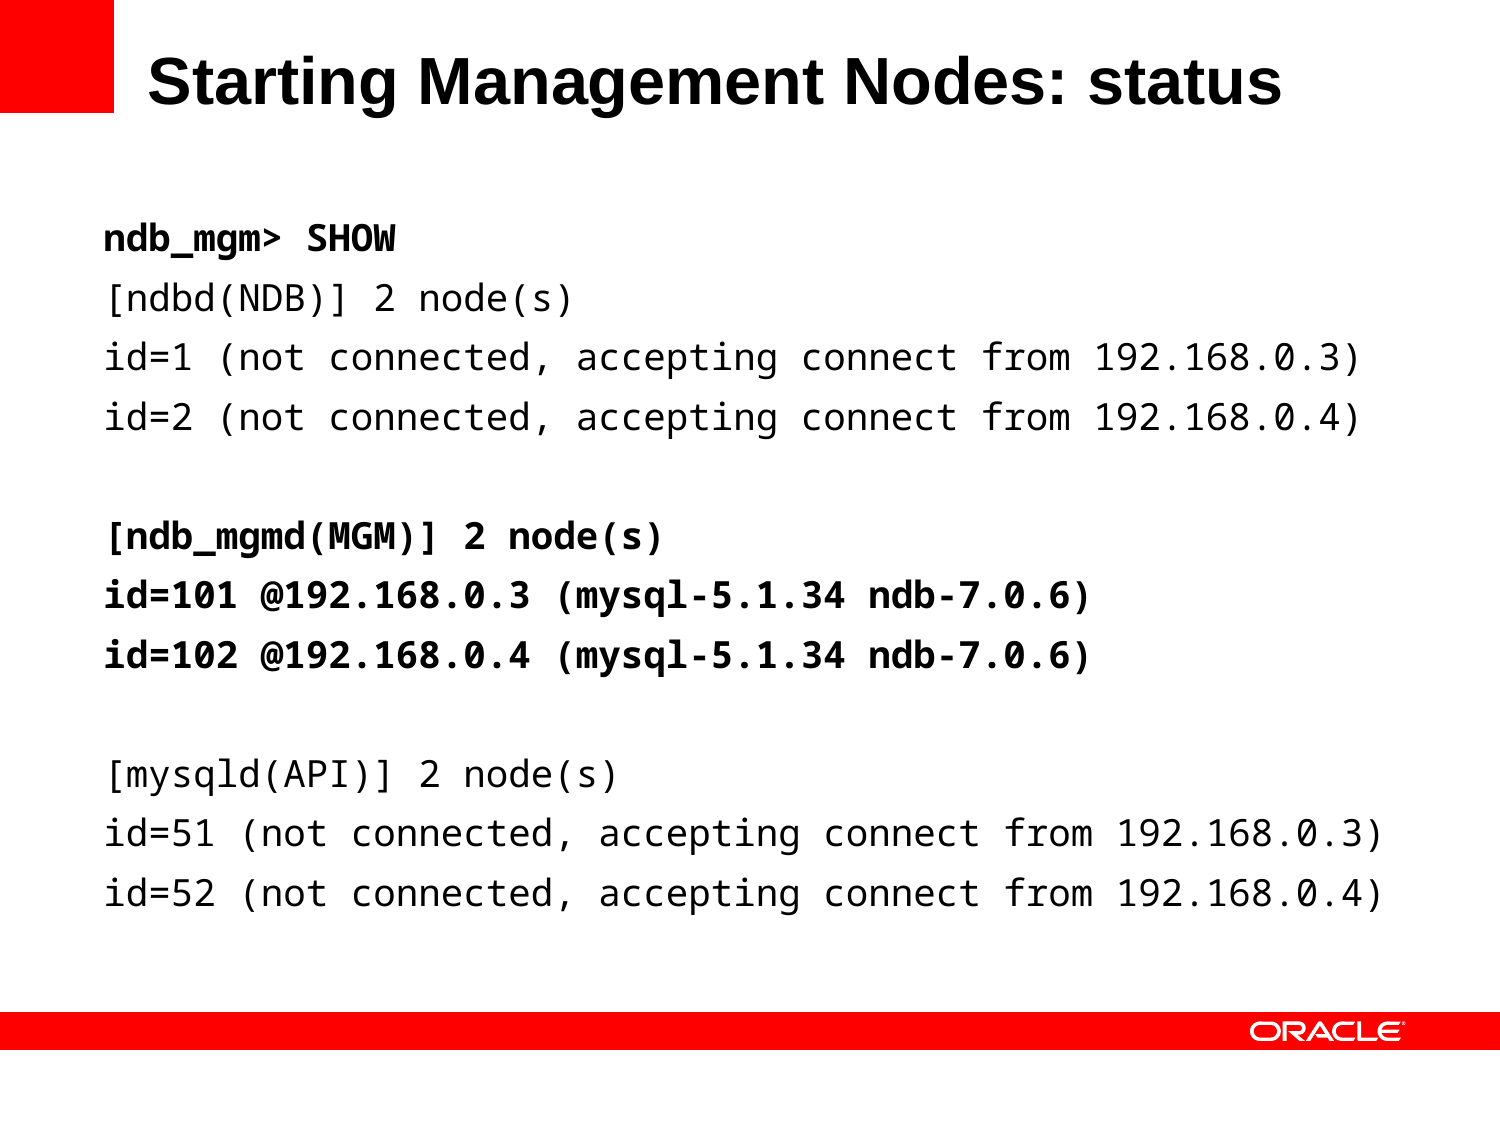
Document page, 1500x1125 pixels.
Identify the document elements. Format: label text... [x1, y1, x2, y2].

text_box ndb_mgm> SHOW [ndbd(NDB)] 2 node(s) id=1 (not connected, accepting connect from 192.168.0.3) id=2 (not connected, accepting connect from 192.168.0.4) [ndb_mgmd(MGM)] 2 node(s) id=101 @192.168.0.3 (mysql-5.1.34 ndb-7.0.6) id=102 @192.168.0.4 (mysql-5.1.34 ndb-7.0.6) [mysqld(API)] 2 node(s) id=51 (not connected, accepting connect from 192.168.0.3) id=52 (not connected, accepting connect from 192.168.0.4) [88, 206, 1463, 976]
picture [0, 1012, 1500, 1050]
picture [0, 0, 114, 113]
title Starting Management Nodes: status [147, 8, 1392, 119]
